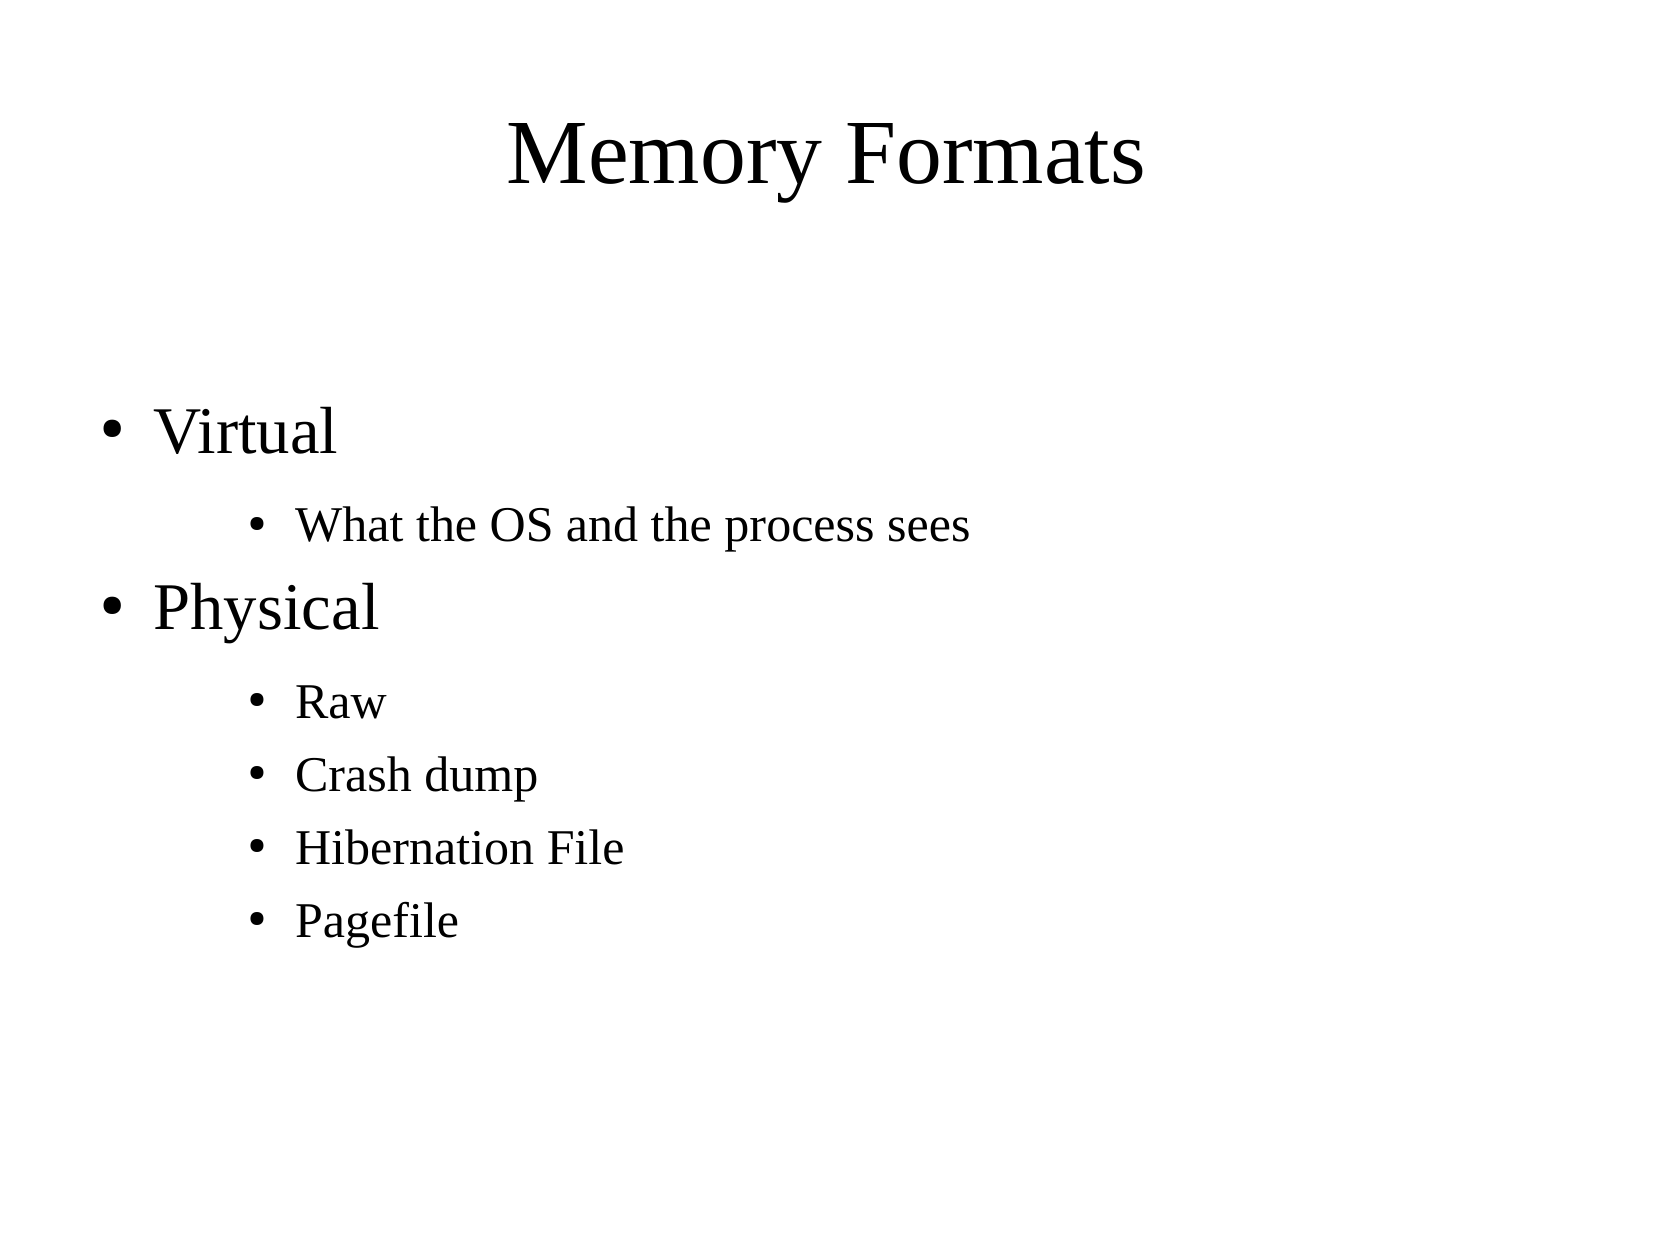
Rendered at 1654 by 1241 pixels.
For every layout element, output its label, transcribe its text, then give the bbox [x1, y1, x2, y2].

list Virtual What the OS and the process sees Physical Raw Crash dump Hibernation File Pagefile [82, 290, 1571, 1010]
title Memory Formats [82, 49, 1571, 257]
